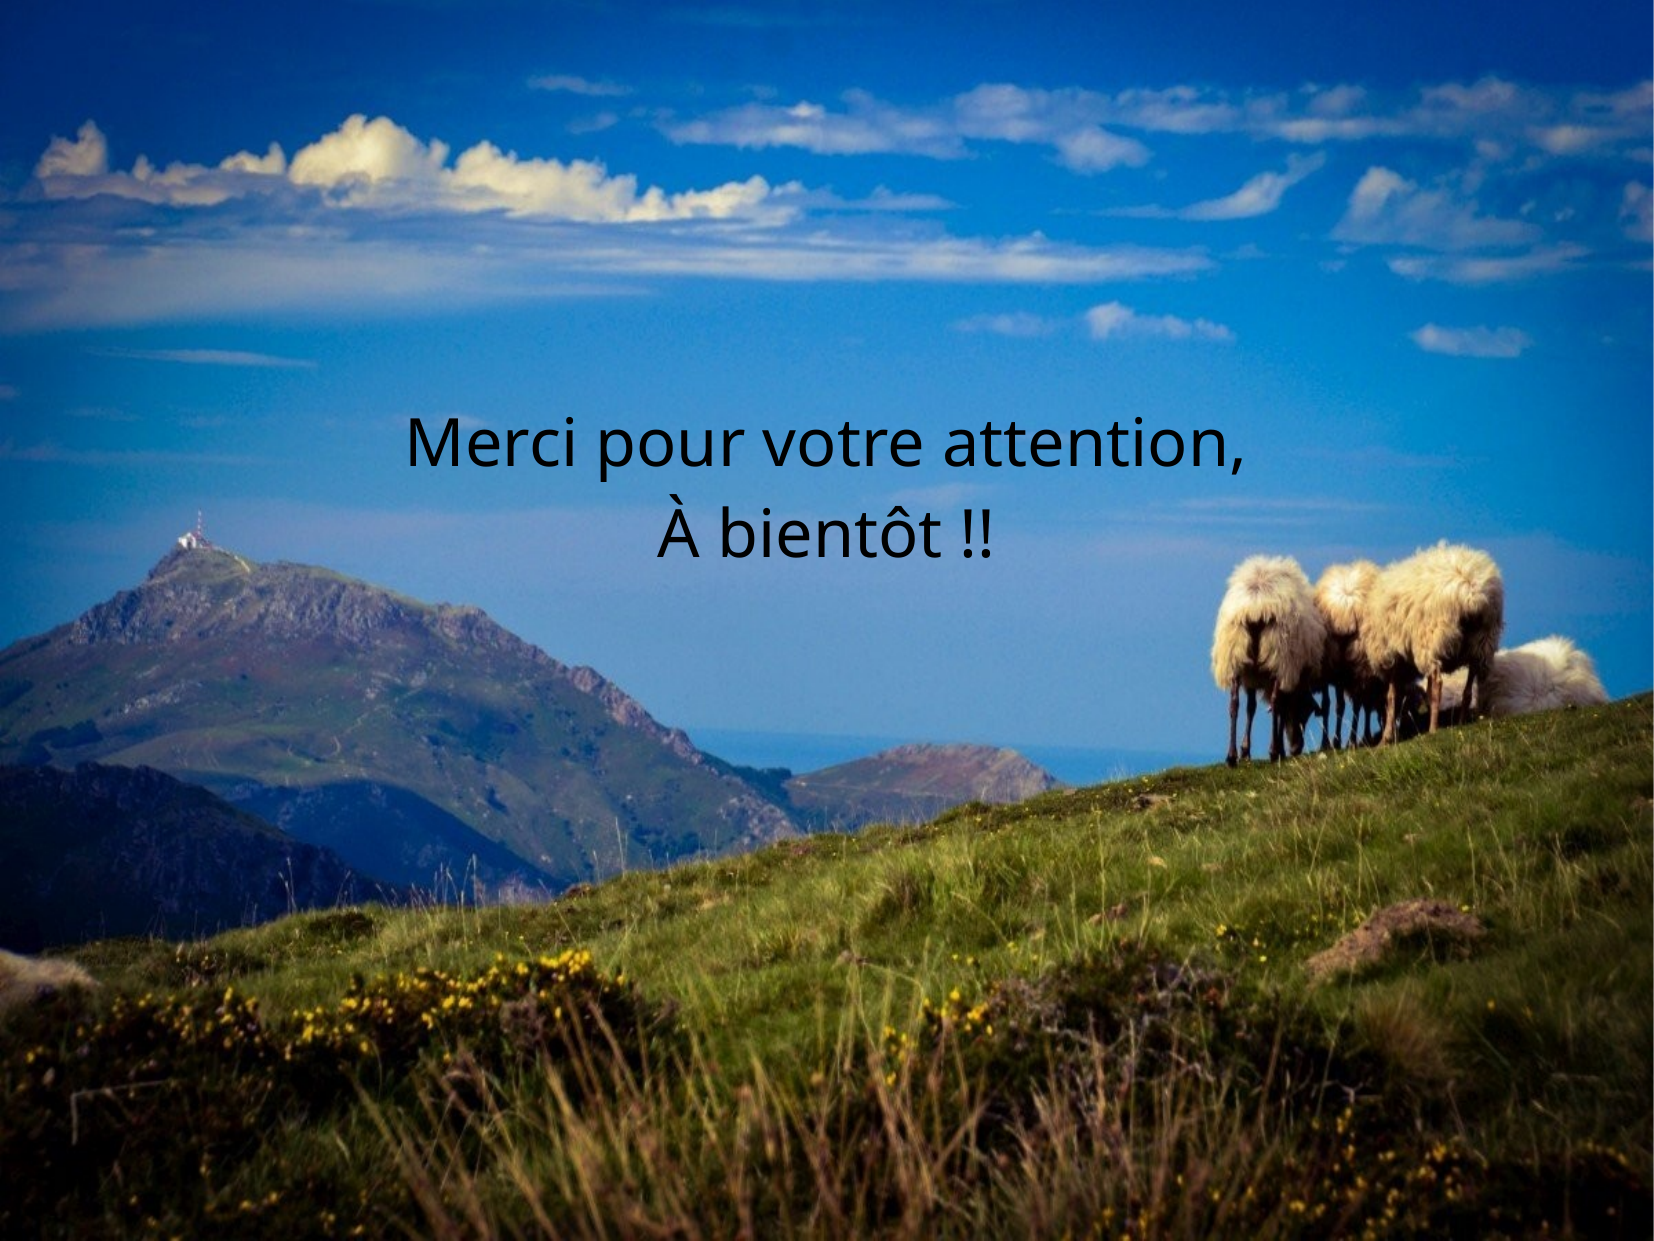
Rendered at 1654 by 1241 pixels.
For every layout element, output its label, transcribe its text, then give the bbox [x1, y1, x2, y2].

subtitle Merci pour votre attention, À bientôt !! [82, 0, 1571, 1016]
picture [0, 0, 1654, 1241]
